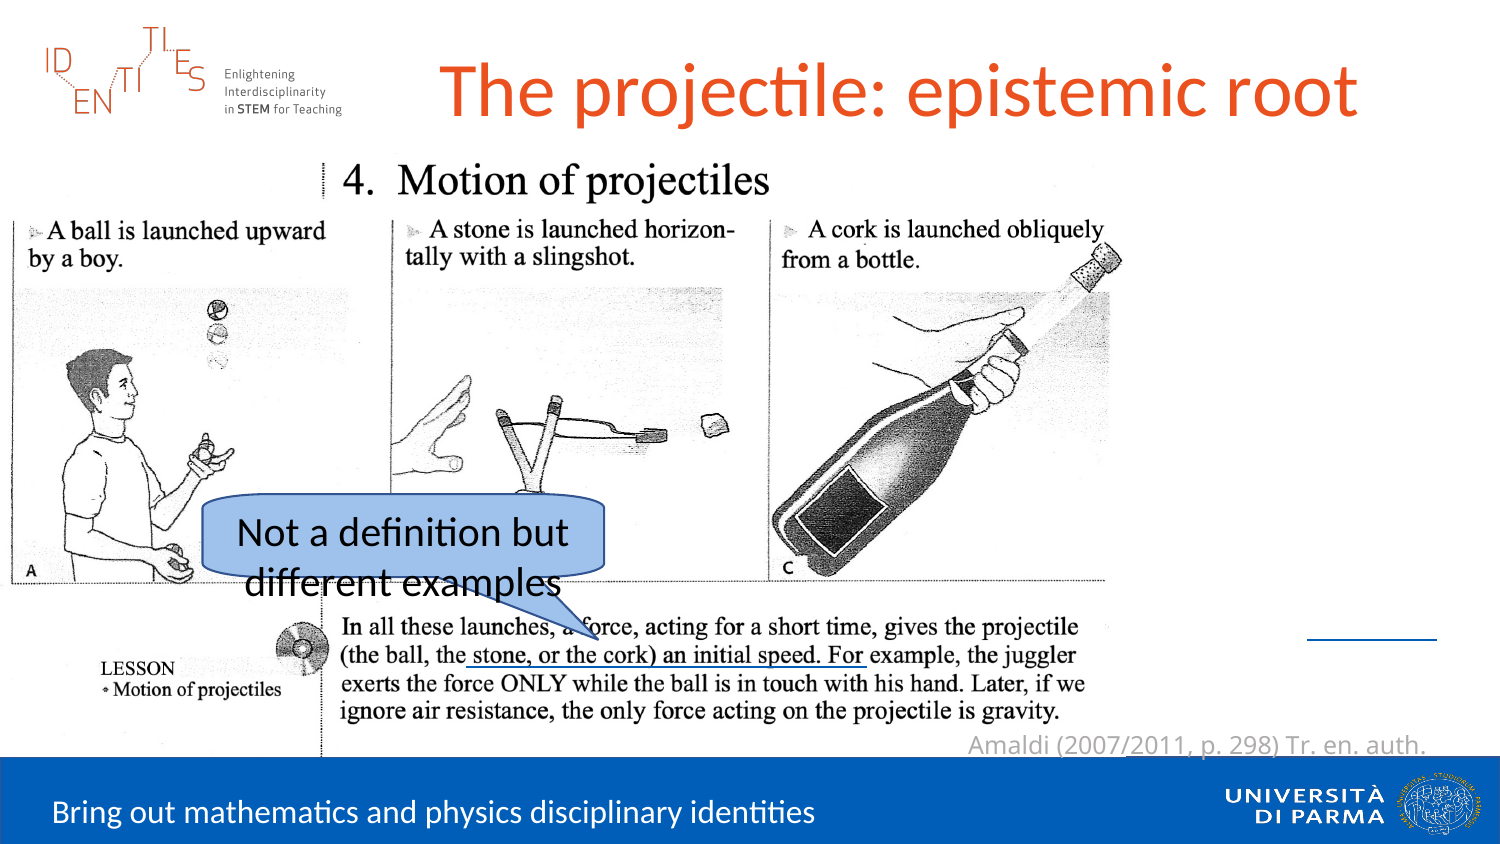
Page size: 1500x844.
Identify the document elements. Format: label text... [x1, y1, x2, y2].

text_box Not a definition but different examples [202, 494, 605, 640]
text_box [0, 757, 1500, 844]
text_box The projectile: epistemic root [202, 32, 1500, 141]
text_box Bring out mathematics and physics disciplinary identities [19, 783, 850, 839]
picture [0, 153, 1126, 757]
picture [46, 24, 342, 119]
text_box Amaldi (2007/2011, p. 298) Tr. en. auth. [953, 721, 1500, 768]
picture [1226, 773, 1481, 835]
